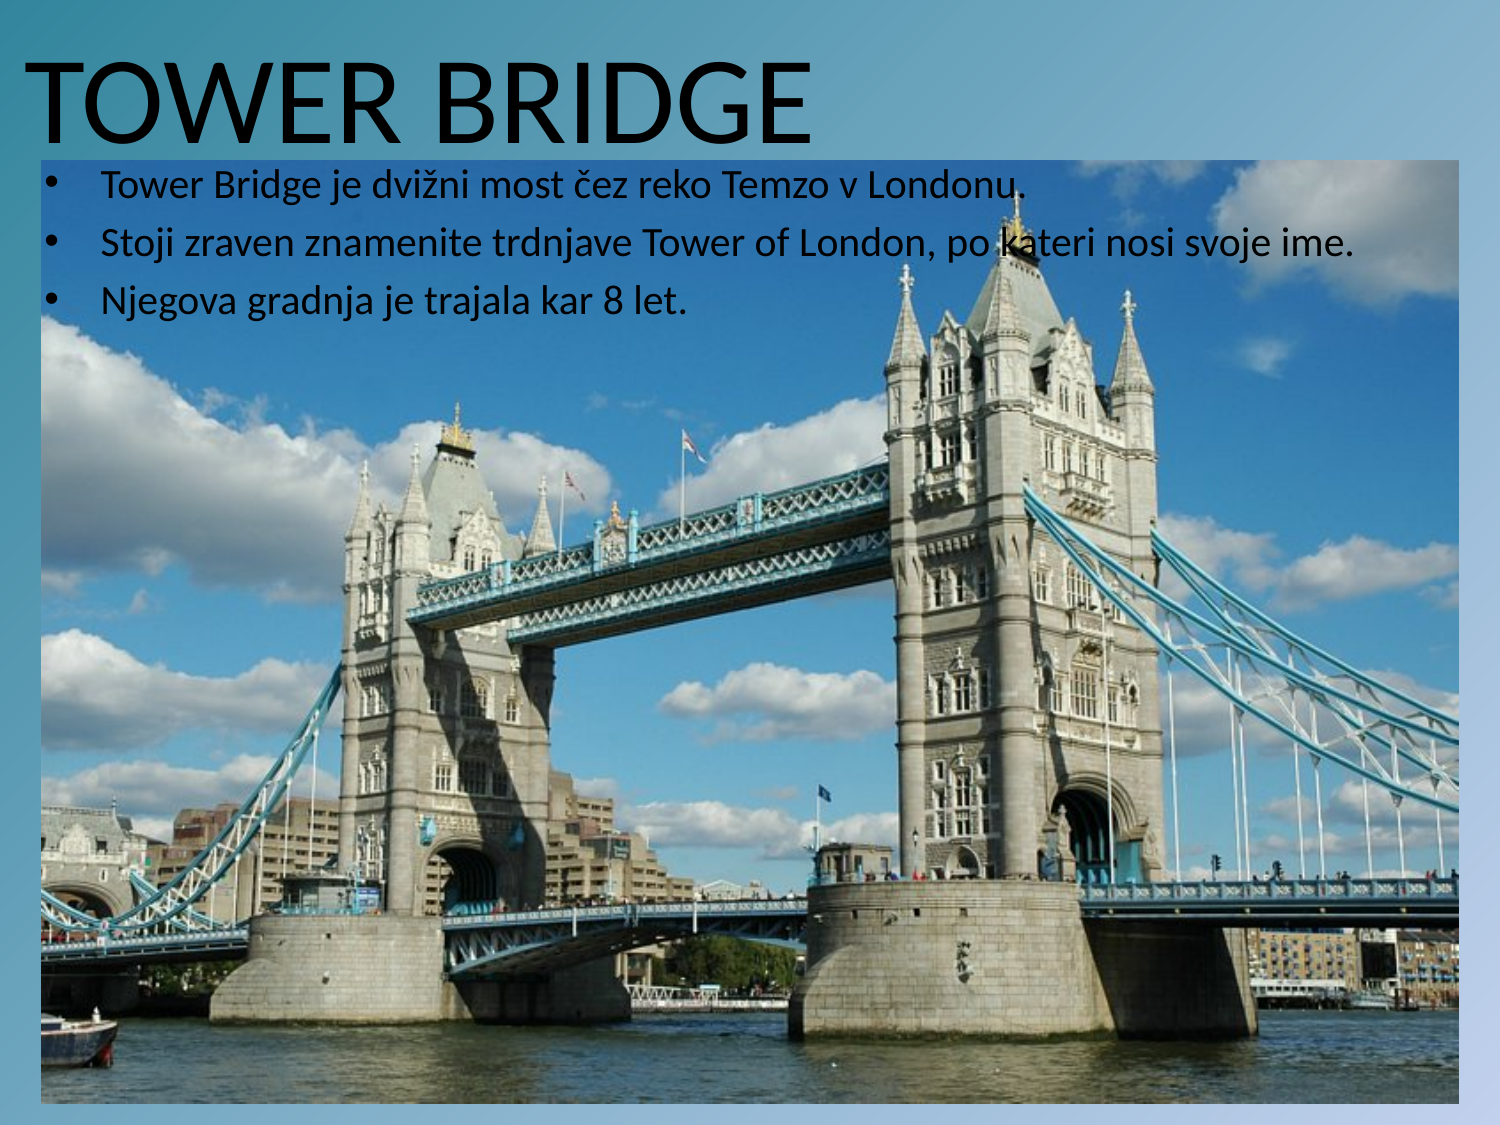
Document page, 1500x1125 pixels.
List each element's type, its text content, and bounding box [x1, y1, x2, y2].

picture [41, 160, 1459, 1104]
title TOWER BRIDGE [0, 0, 841, 188]
list Tower Bridge je dvižni most čez reko Temzo v Londonu. Stoji zraven znamenite trdnjave Tower of London, po kateri nosi svoje ime. Njegova gradnja je trajala kar 8 let. [29, 148, 1424, 1035]
